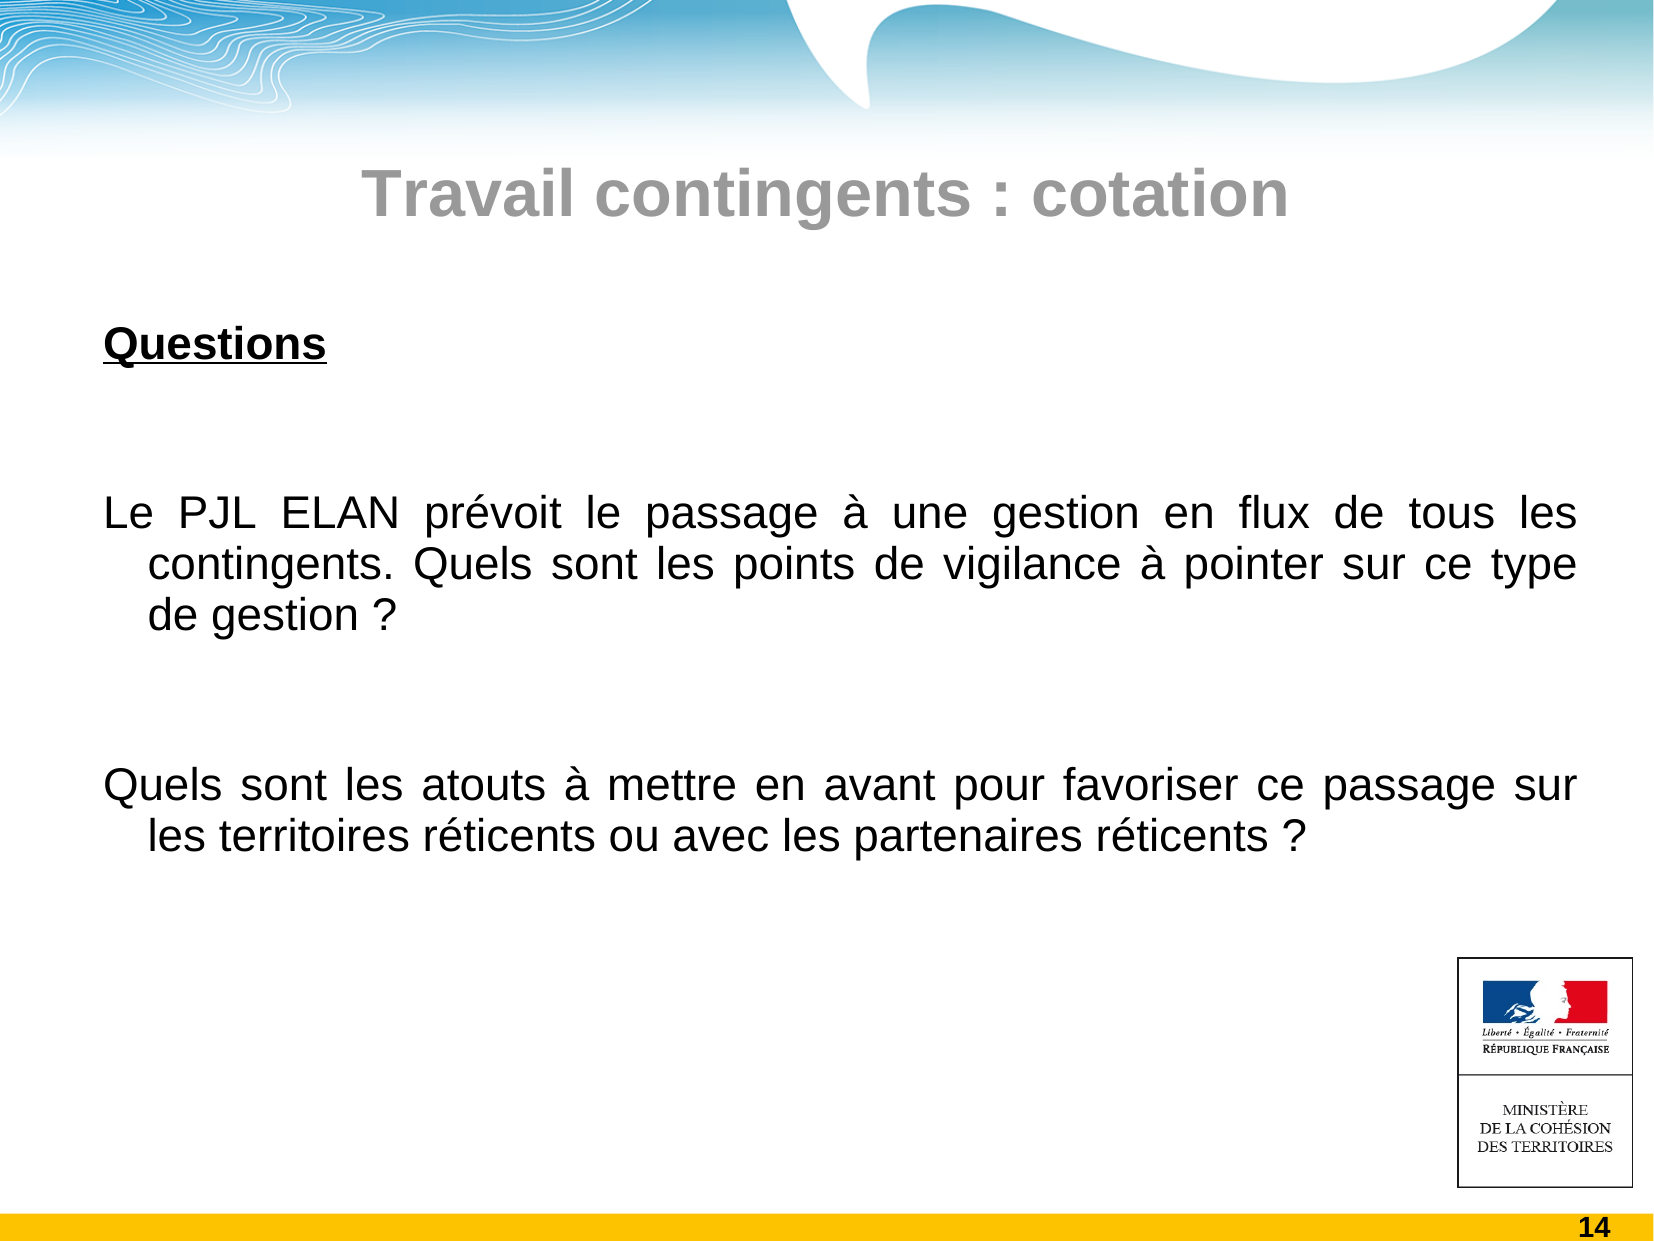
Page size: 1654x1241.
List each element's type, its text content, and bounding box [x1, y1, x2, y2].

text_box Questions Le PJL ELAN prévoit le passage à une gestion en flux de tous les contingents. Quels sont les points de vigilance à pointer sur ce type de gestion ? Quels sont les atouts à mettre en avant pour favoriser ce passage sur les territoires réticents ou avec les partenaires réticents ? [82, 242, 1579, 1059]
picture [0, 0, 1654, 1241]
text_box Travail contingents : cotation [82, 88, 1571, 242]
